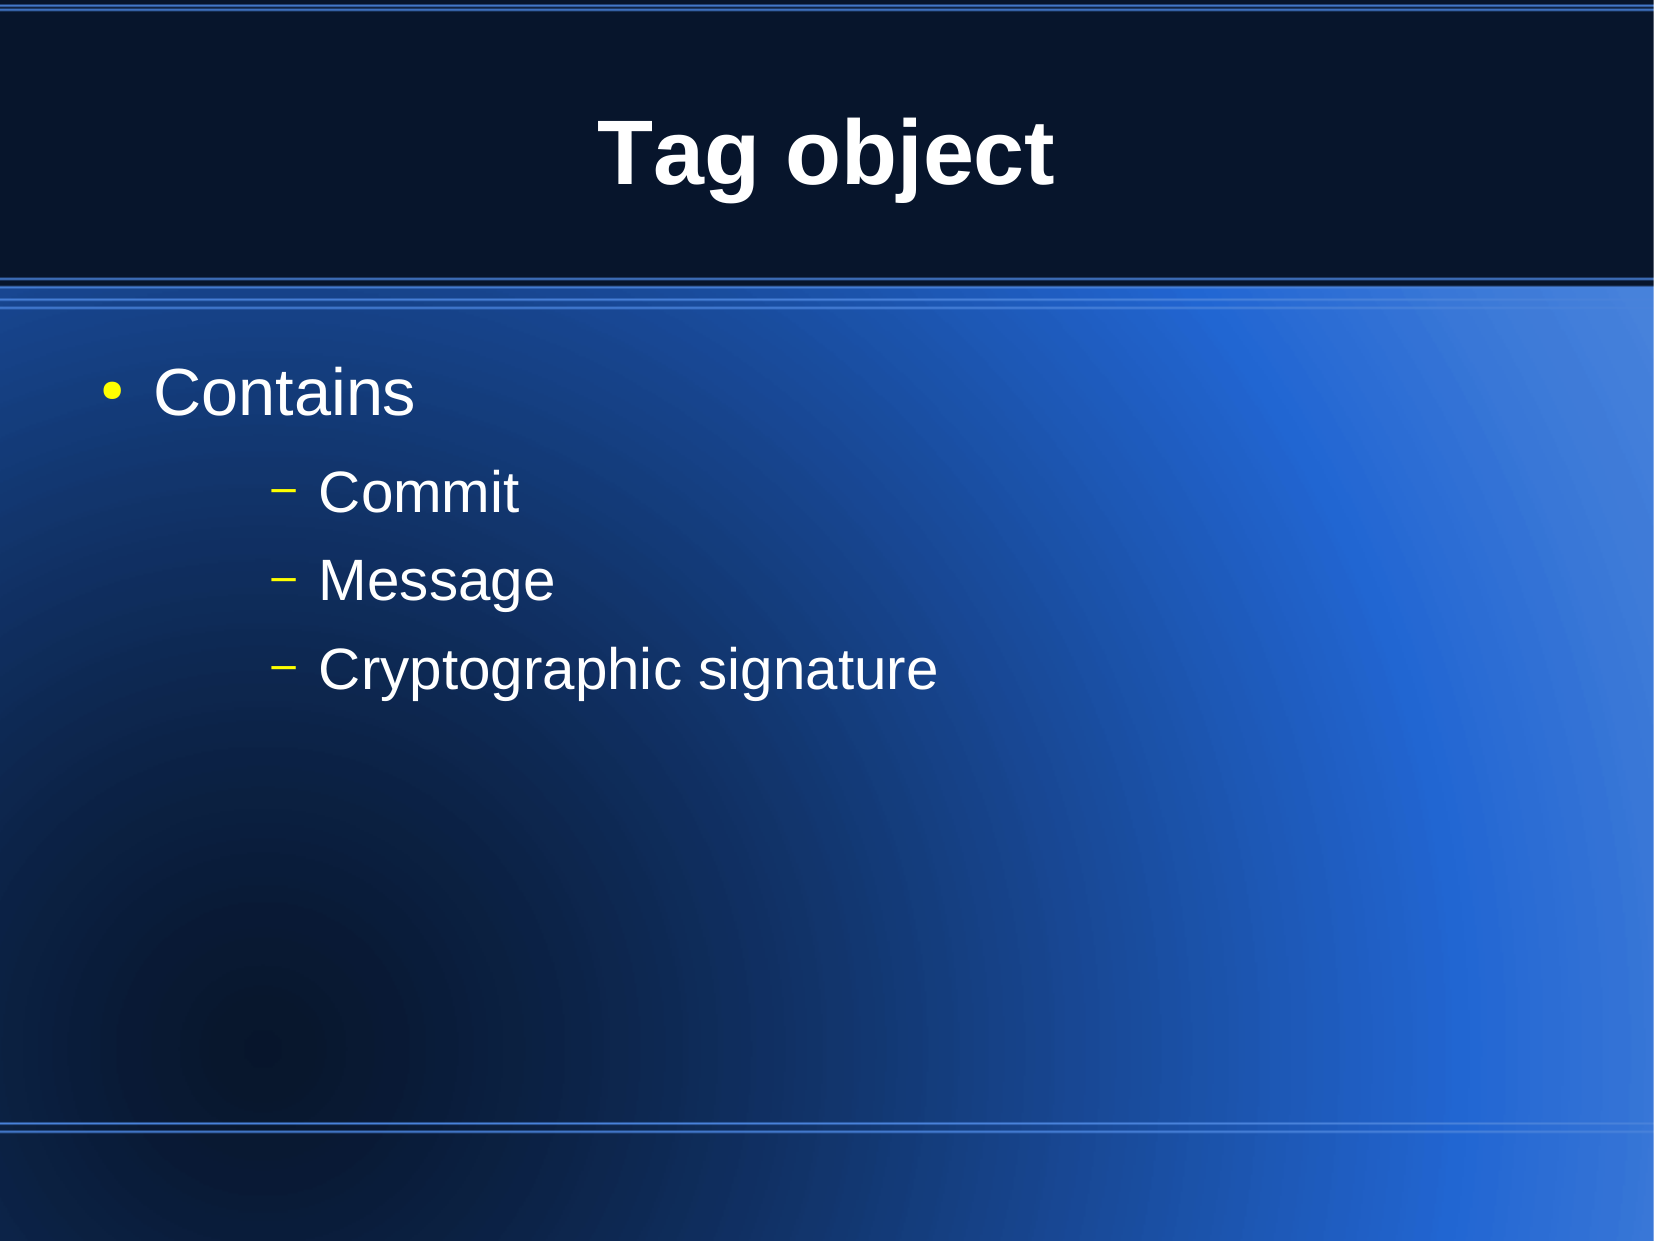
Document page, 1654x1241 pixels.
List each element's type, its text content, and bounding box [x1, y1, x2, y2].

picture [0, 0, 1654, 1241]
title Tag object [82, 56, 1571, 250]
list Contains Commit Message Cryptographic signature [82, 355, 1571, 1043]
